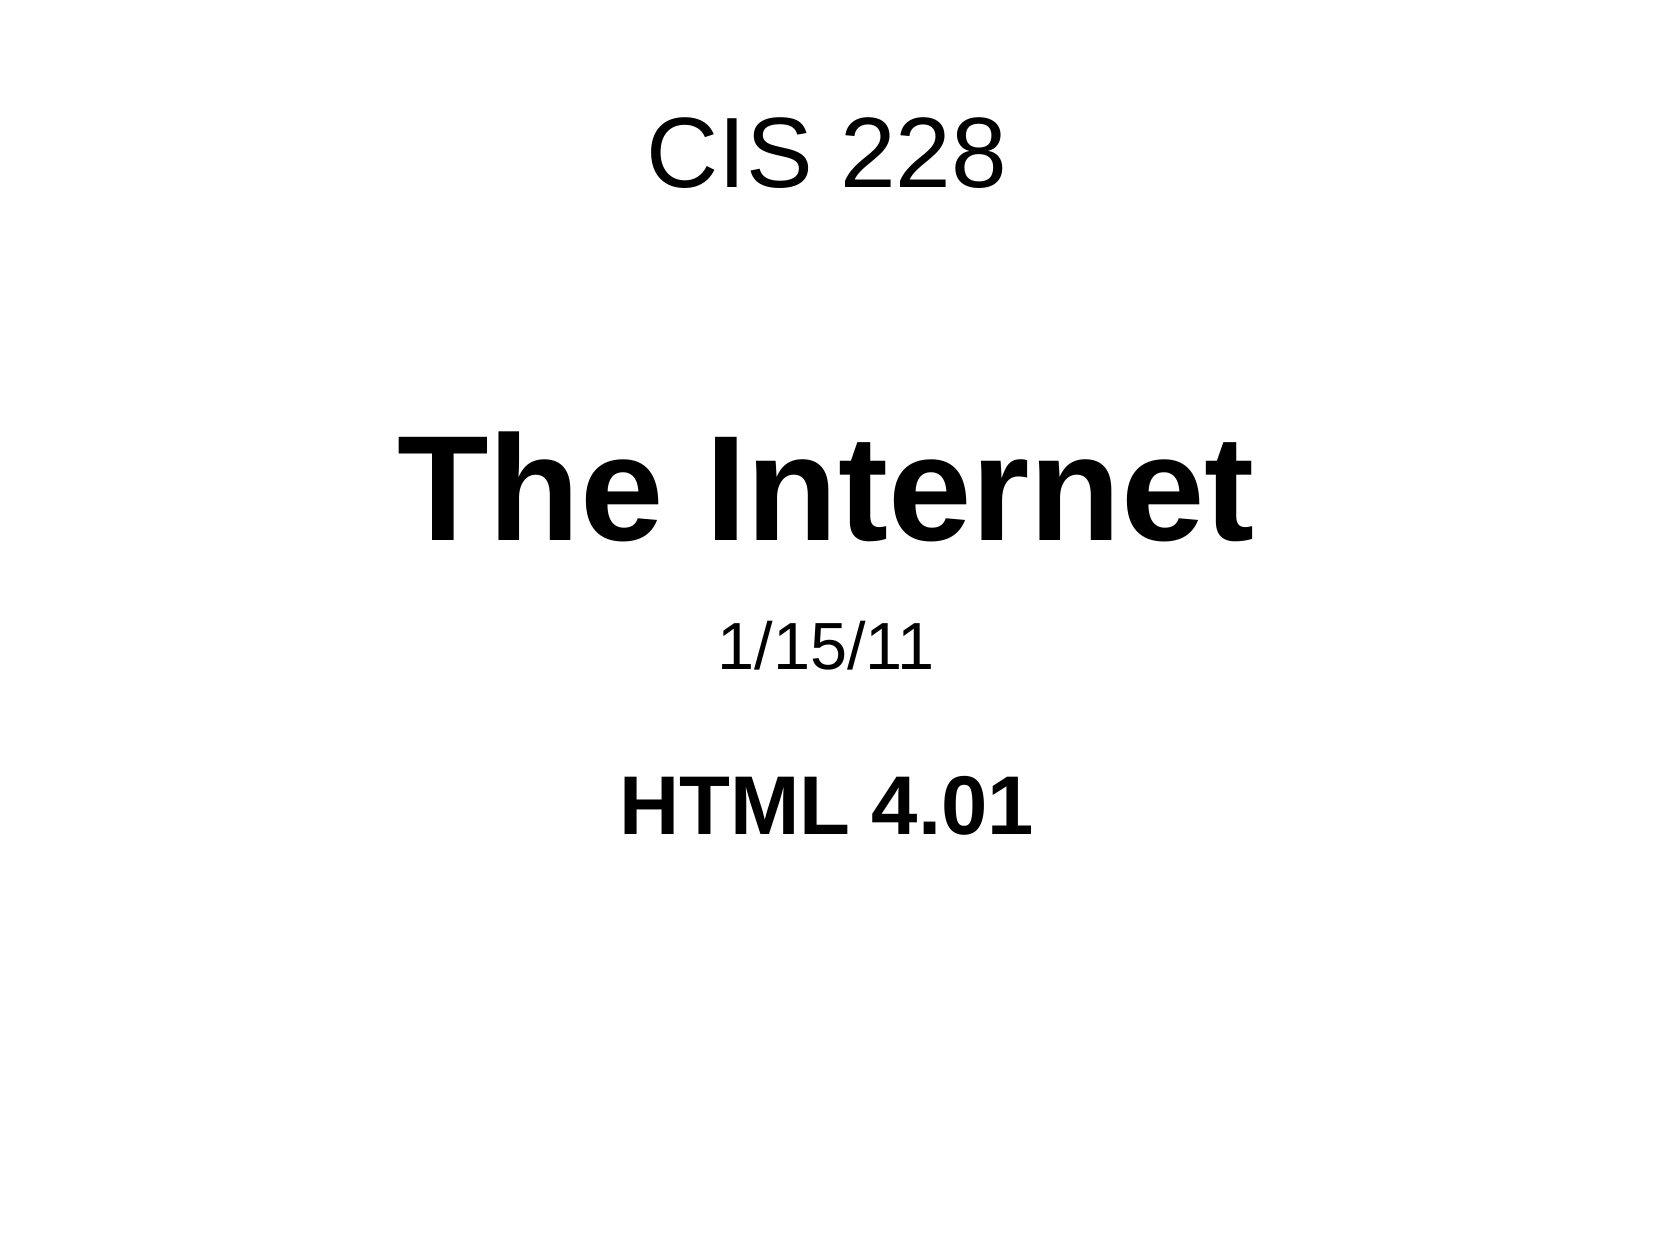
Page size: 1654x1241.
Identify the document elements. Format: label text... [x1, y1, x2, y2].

subtitle The Internet 1/15/11 HTML 4.01 [82, 219, 1571, 1038]
title CIS 228 [82, 49, 1571, 219]
